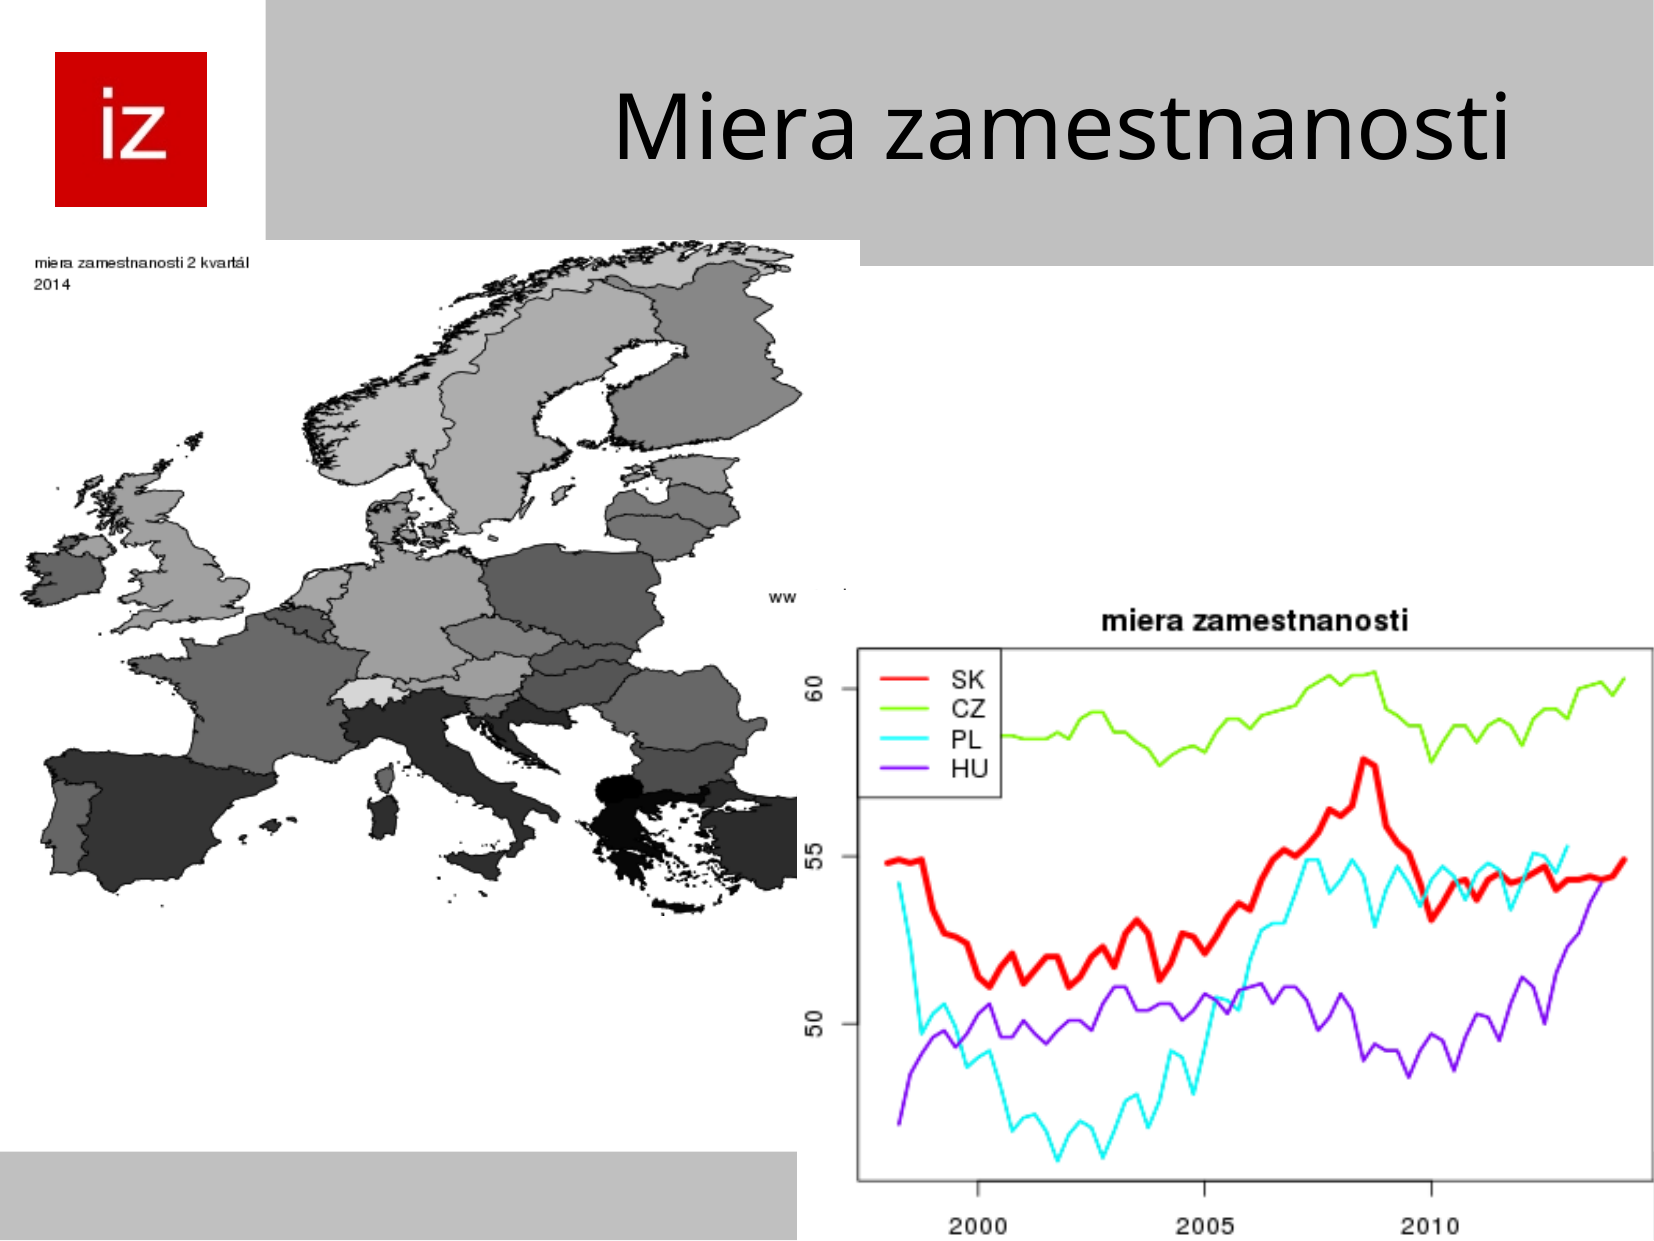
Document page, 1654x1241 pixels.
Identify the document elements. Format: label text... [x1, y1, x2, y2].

picture [0, 240, 1654, 1241]
picture [55, 52, 207, 207]
title Miera zamestnanosti [561, 29, 1565, 237]
